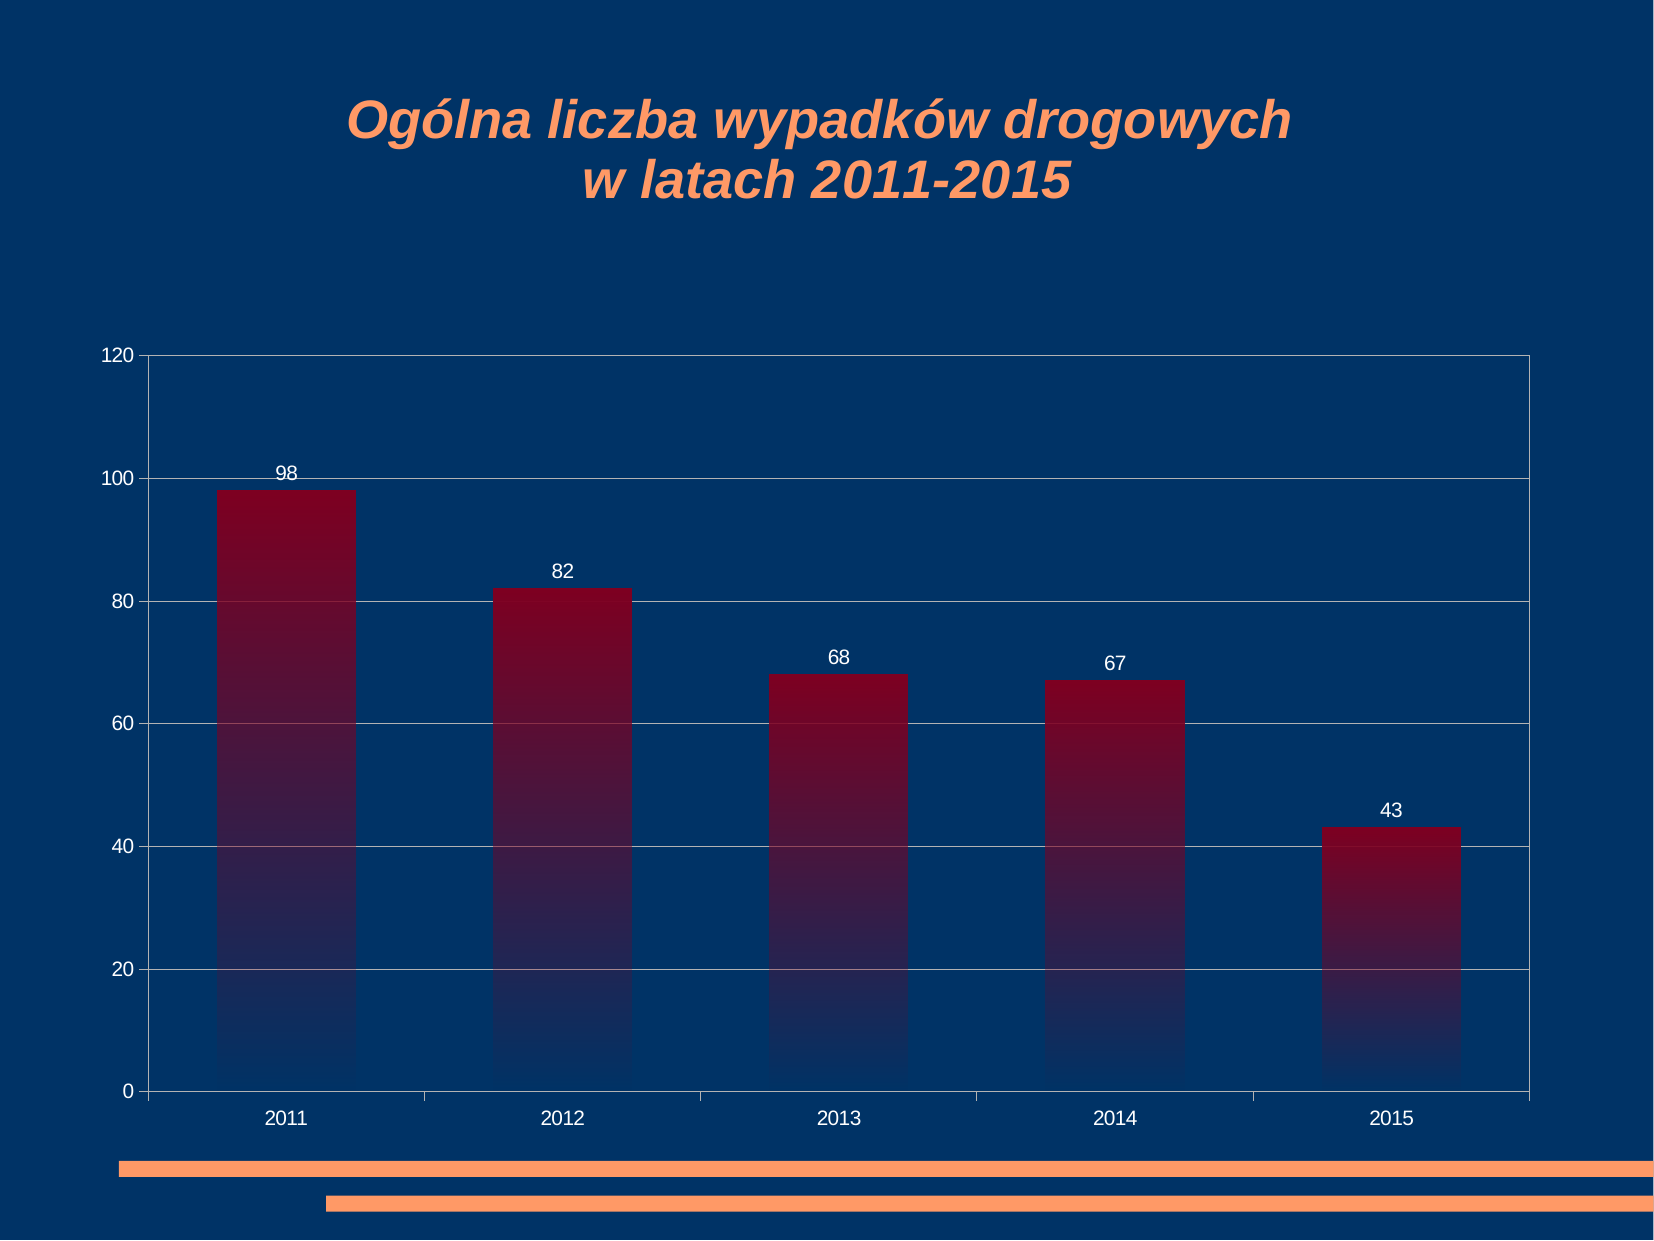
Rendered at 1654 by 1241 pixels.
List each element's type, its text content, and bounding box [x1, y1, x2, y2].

chart [70, 327, 1560, 1147]
title Ogólna liczba wypadków drogowych w latach 2011-2015 [121, 46, 1534, 254]
